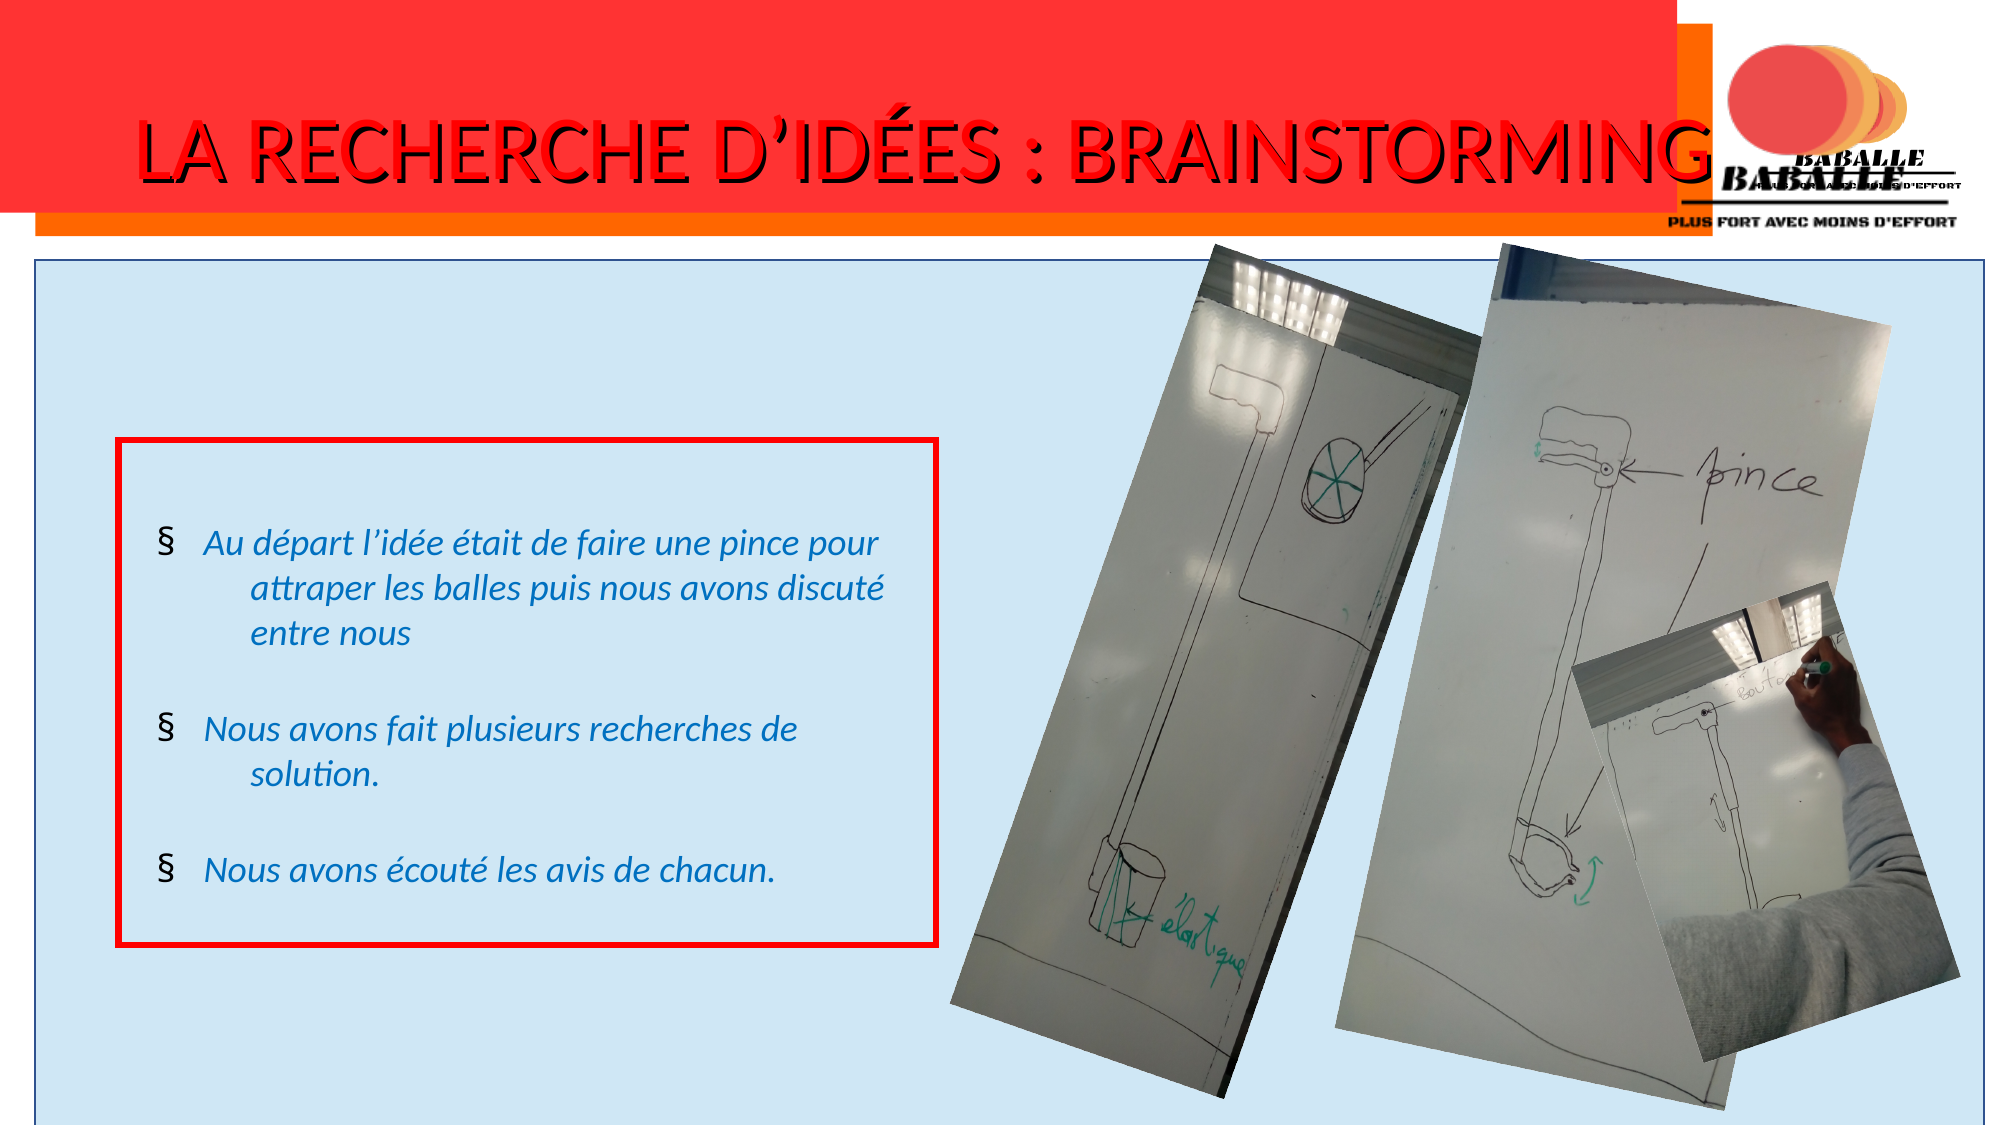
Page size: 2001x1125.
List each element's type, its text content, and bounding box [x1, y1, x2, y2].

picture [949, 0, 1973, 1111]
text_box Au départ l’idée était de faire une pince pour attraper les balles puis nous avons discuté entre nous Nous avons fait plusieurs recherches de solution. Nous avons écouté les avis de chacun. [142, 466, 906, 898]
text_box LA RECHERCHE D’IDÉES : BRAINSTORMING [118, 80, 1653, 207]
